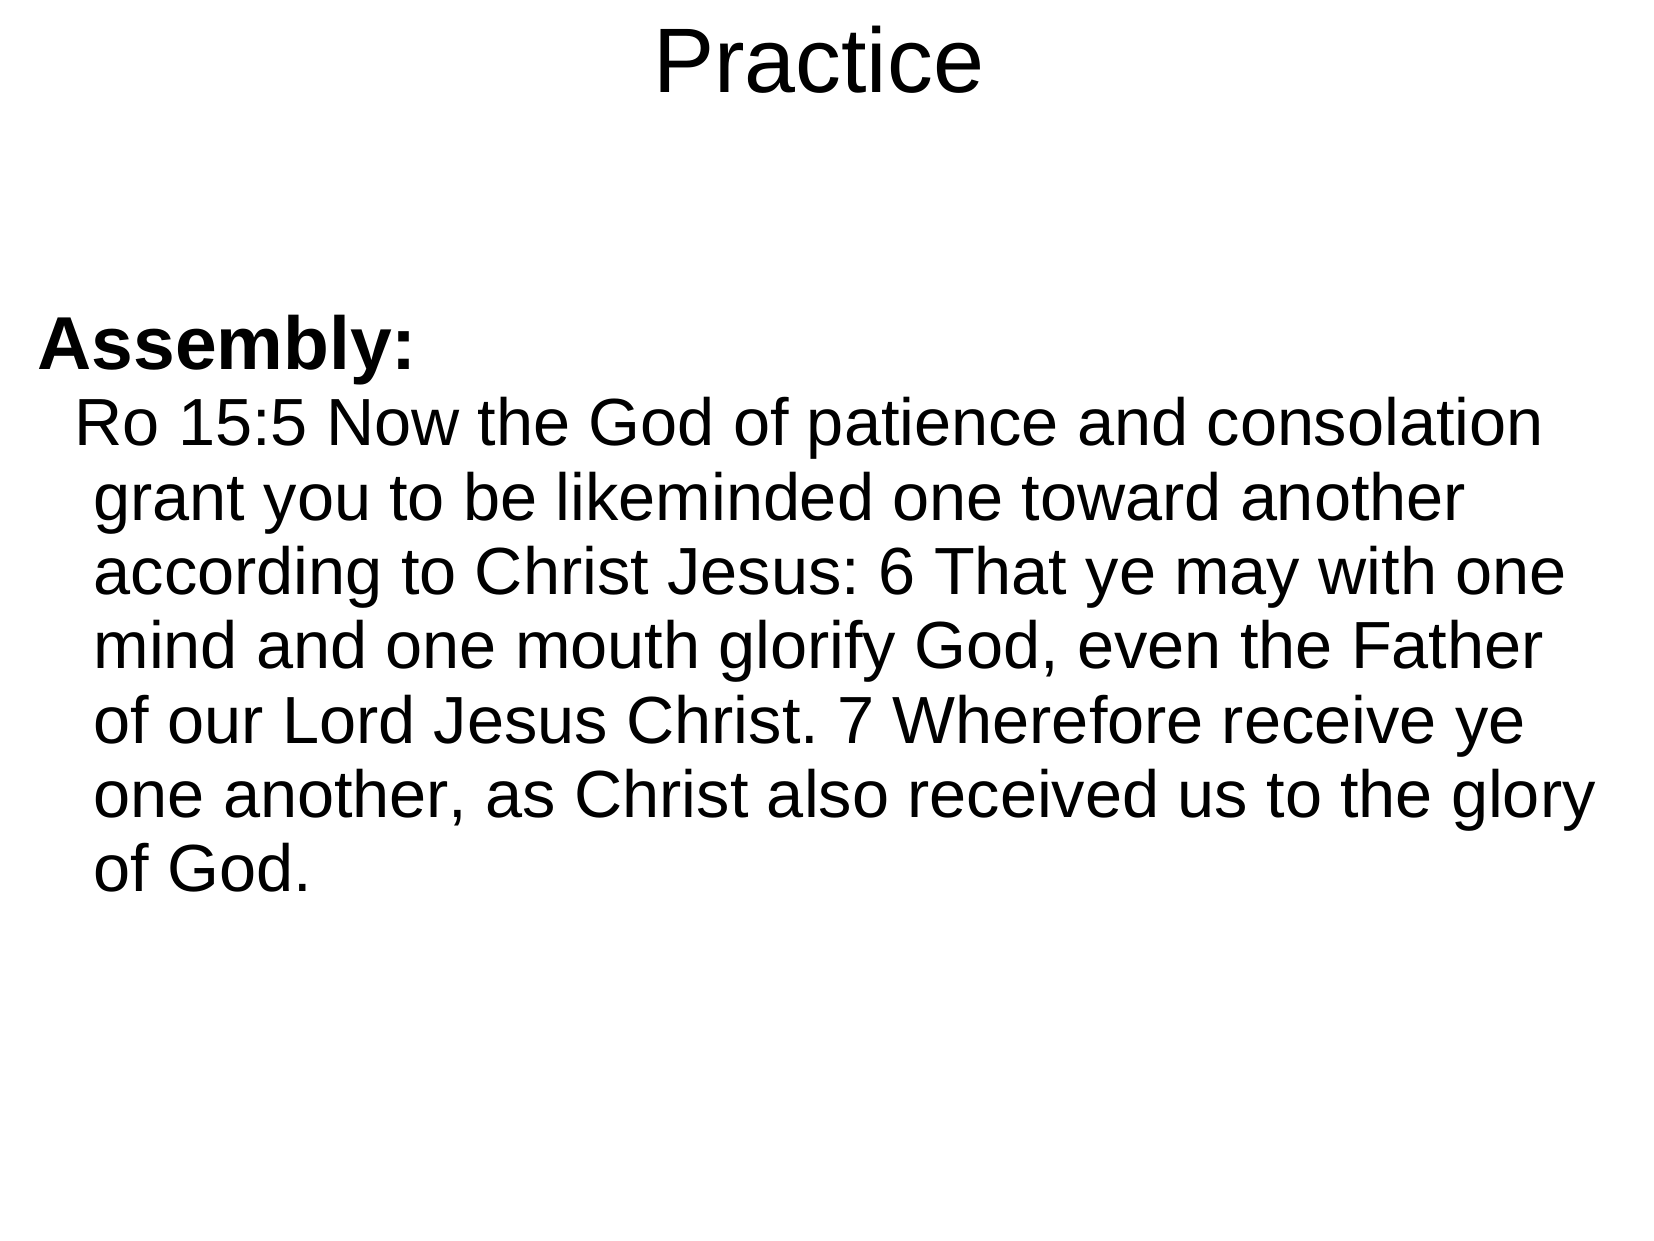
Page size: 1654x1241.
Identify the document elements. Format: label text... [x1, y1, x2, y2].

title Practice [75, 0, 1564, 75]
subtitle Assembly: Ro 15:5 Now the God of patience and consolation grant you to be likeminded one toward another according to Christ Jesus: 6 That ye may with one mind and one mouth glorify God, even the Father of our Lord Jesus Christ. 7 Wherefore receive ye one another, as Christ also received us to the glory of God. [37, 75, 1601, 1205]
